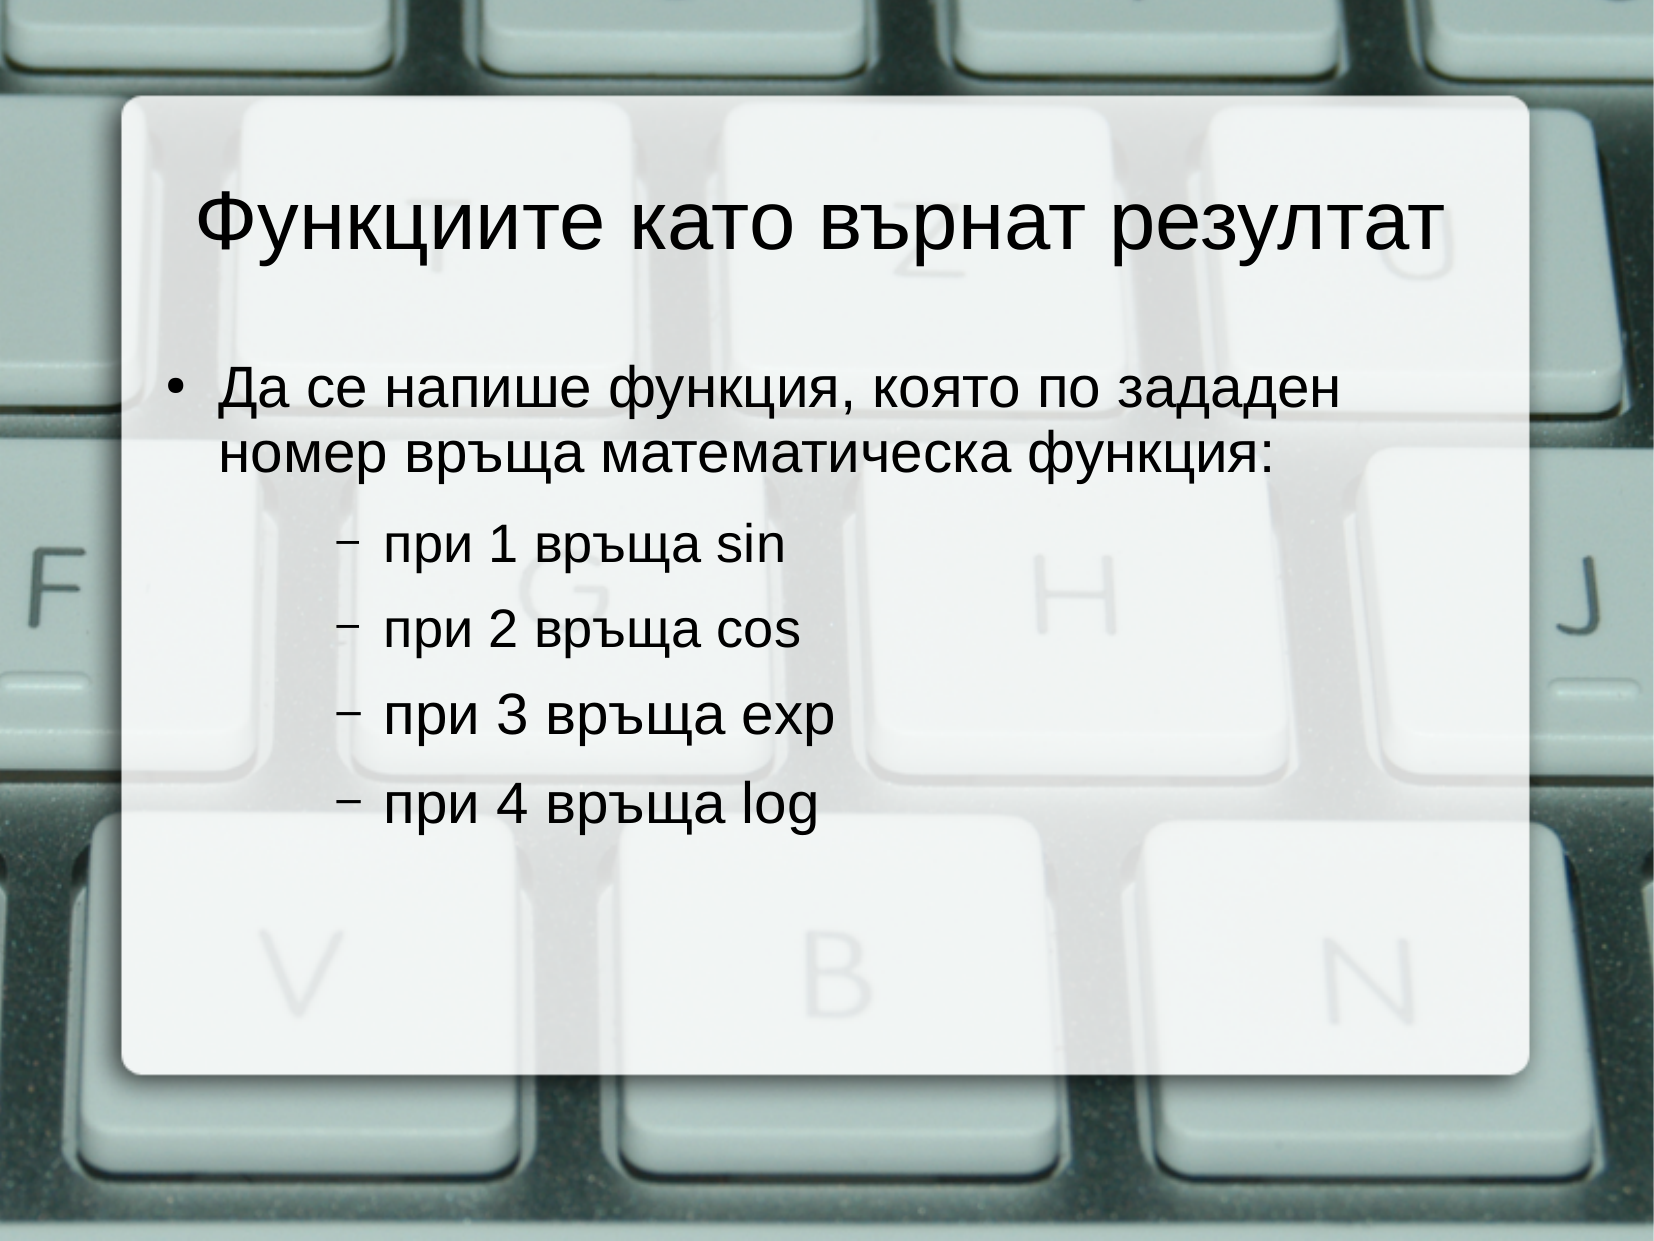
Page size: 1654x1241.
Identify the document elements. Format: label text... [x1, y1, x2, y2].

list Да се напише функция, която по зададен номер връща математическа функция: при 1 връща sin при 2 връща cos при 3 връща exp при 4 връща log [147, 354, 1506, 1074]
title Функциите като върнат резултат [135, 117, 1506, 325]
picture [0, 0, 1654, 1241]
